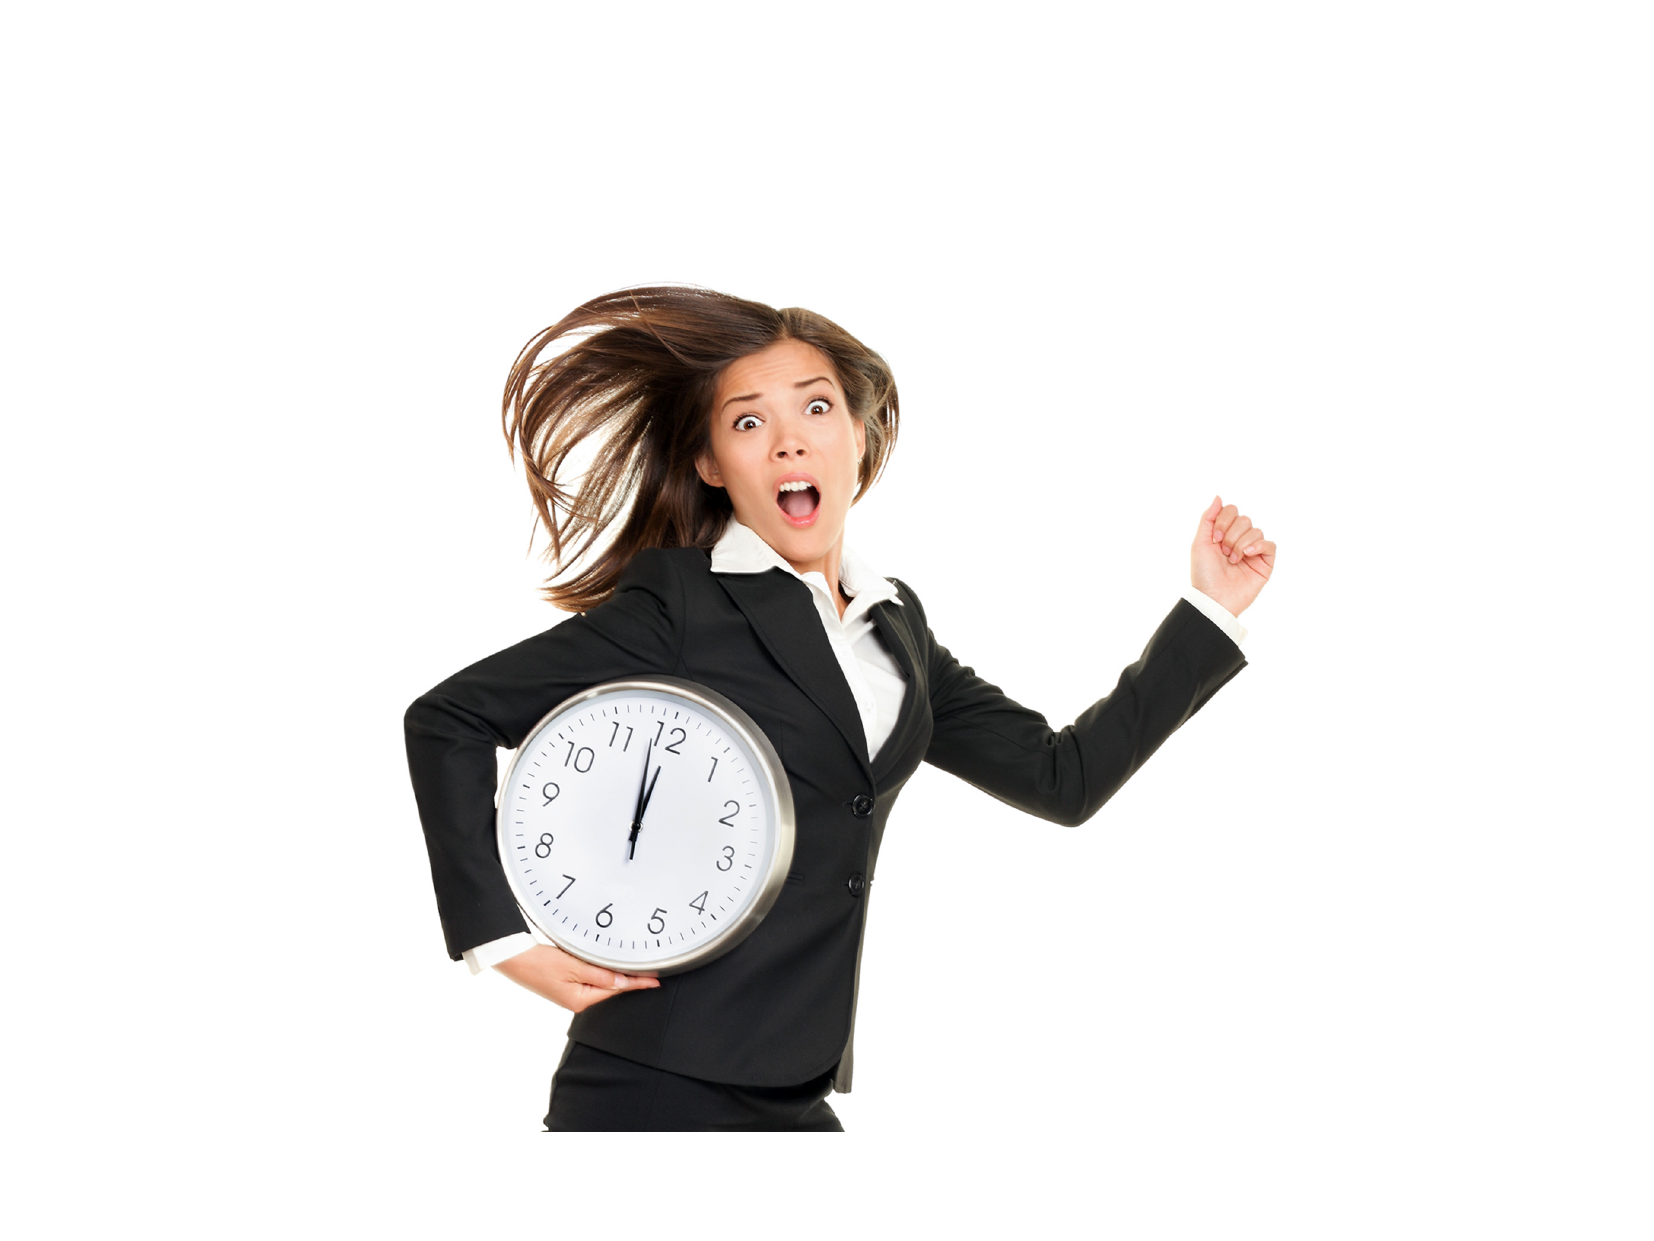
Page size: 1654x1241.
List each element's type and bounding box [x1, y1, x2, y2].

picture [401, 236, 1291, 1132]
